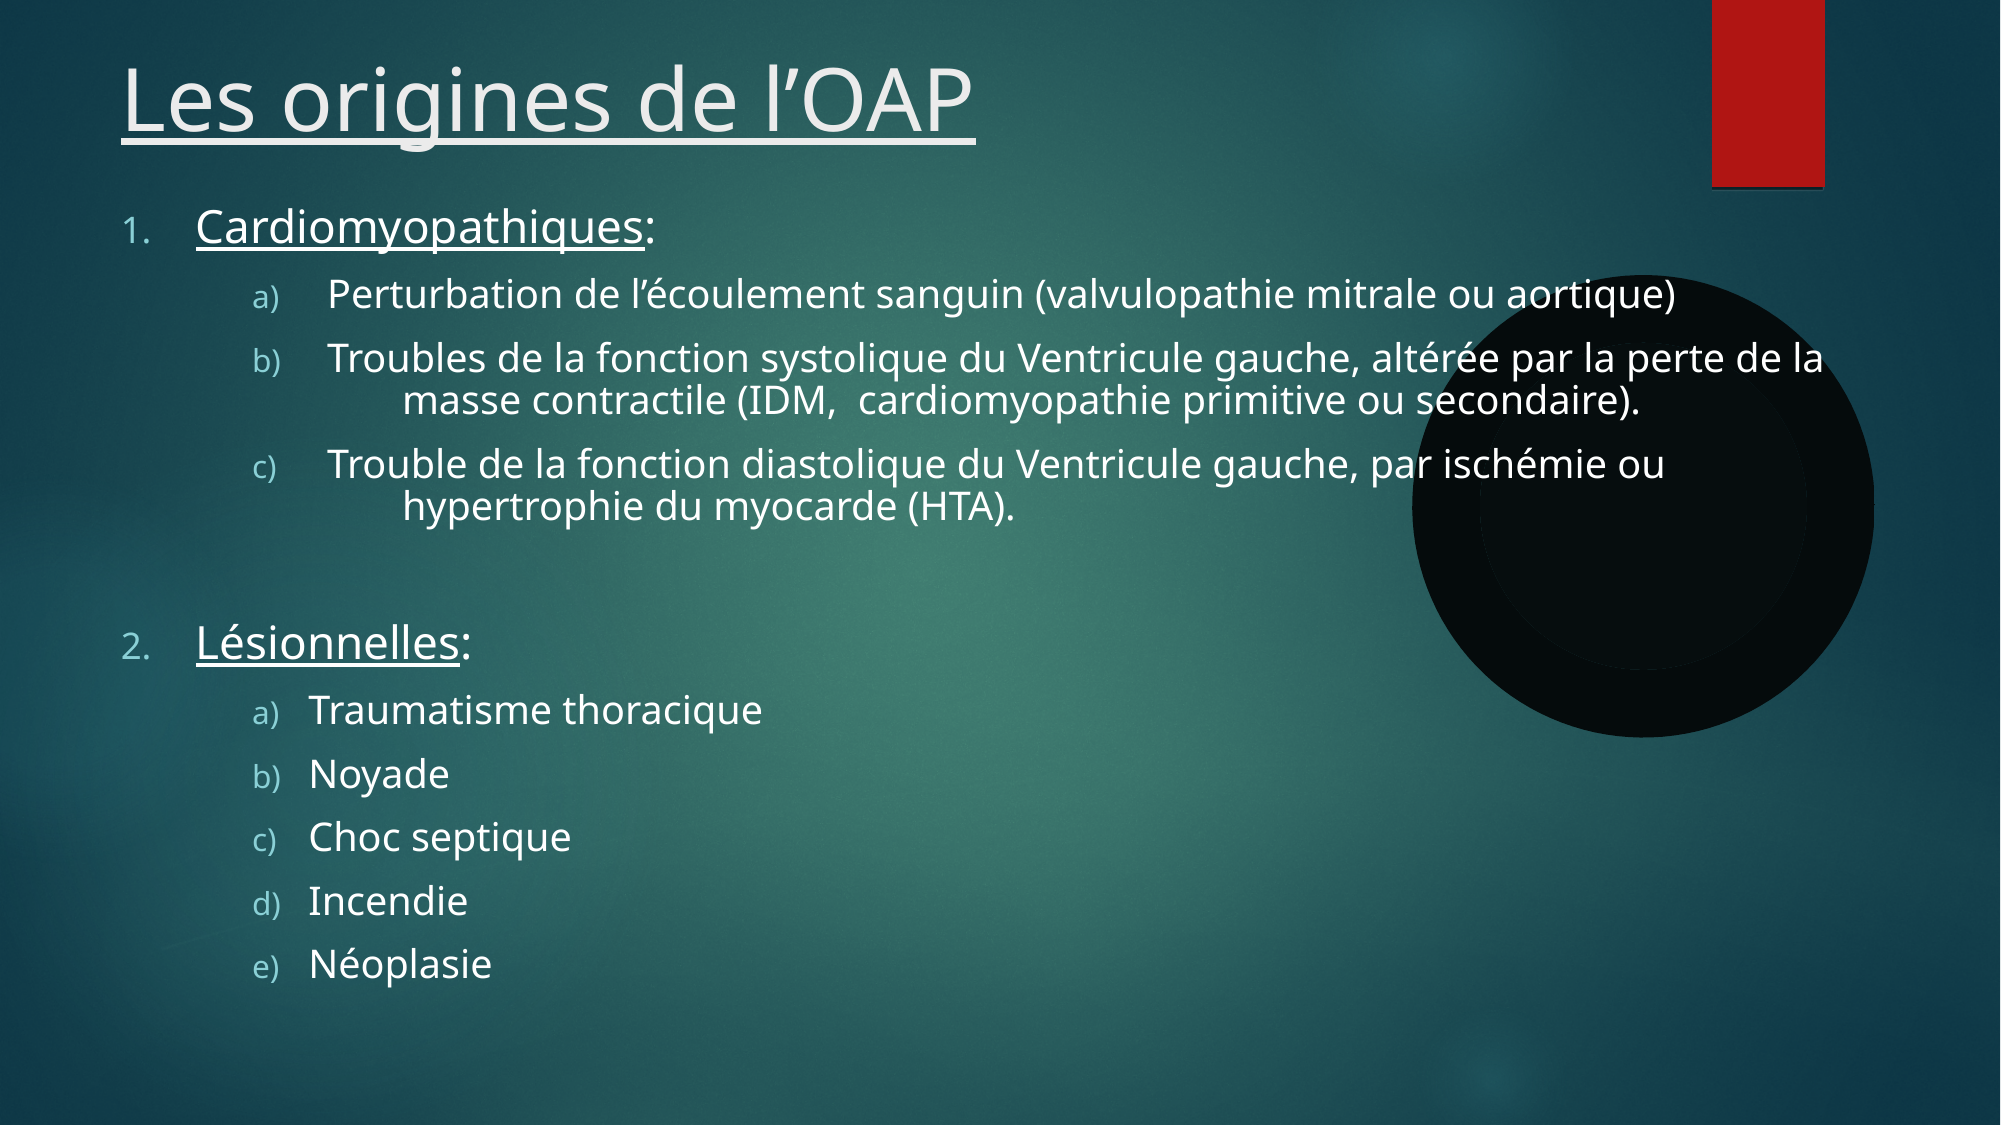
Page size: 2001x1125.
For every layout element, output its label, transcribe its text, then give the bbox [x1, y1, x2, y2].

list Cardiomyopathiques: Perturbation de l’écoulement sanguin (valvulopathie mitrale ou aortique) Troubles de la fonction systolique du Ventricule gauche, altérée par la perte de la masse contractile (IDM, cardiomyopathie primitive ou secondaire). Trouble de la fonction diastolique du Ventricule gauche, par ischémie ou hypertrophie du myocarde (HTA). Lésionnelles: Traumatisme thoracique Noyade Choc septique Incendie Néoplasie [105, 196, 1895, 1026]
title Les origines de l’OAP [105, 36, 1649, 196]
